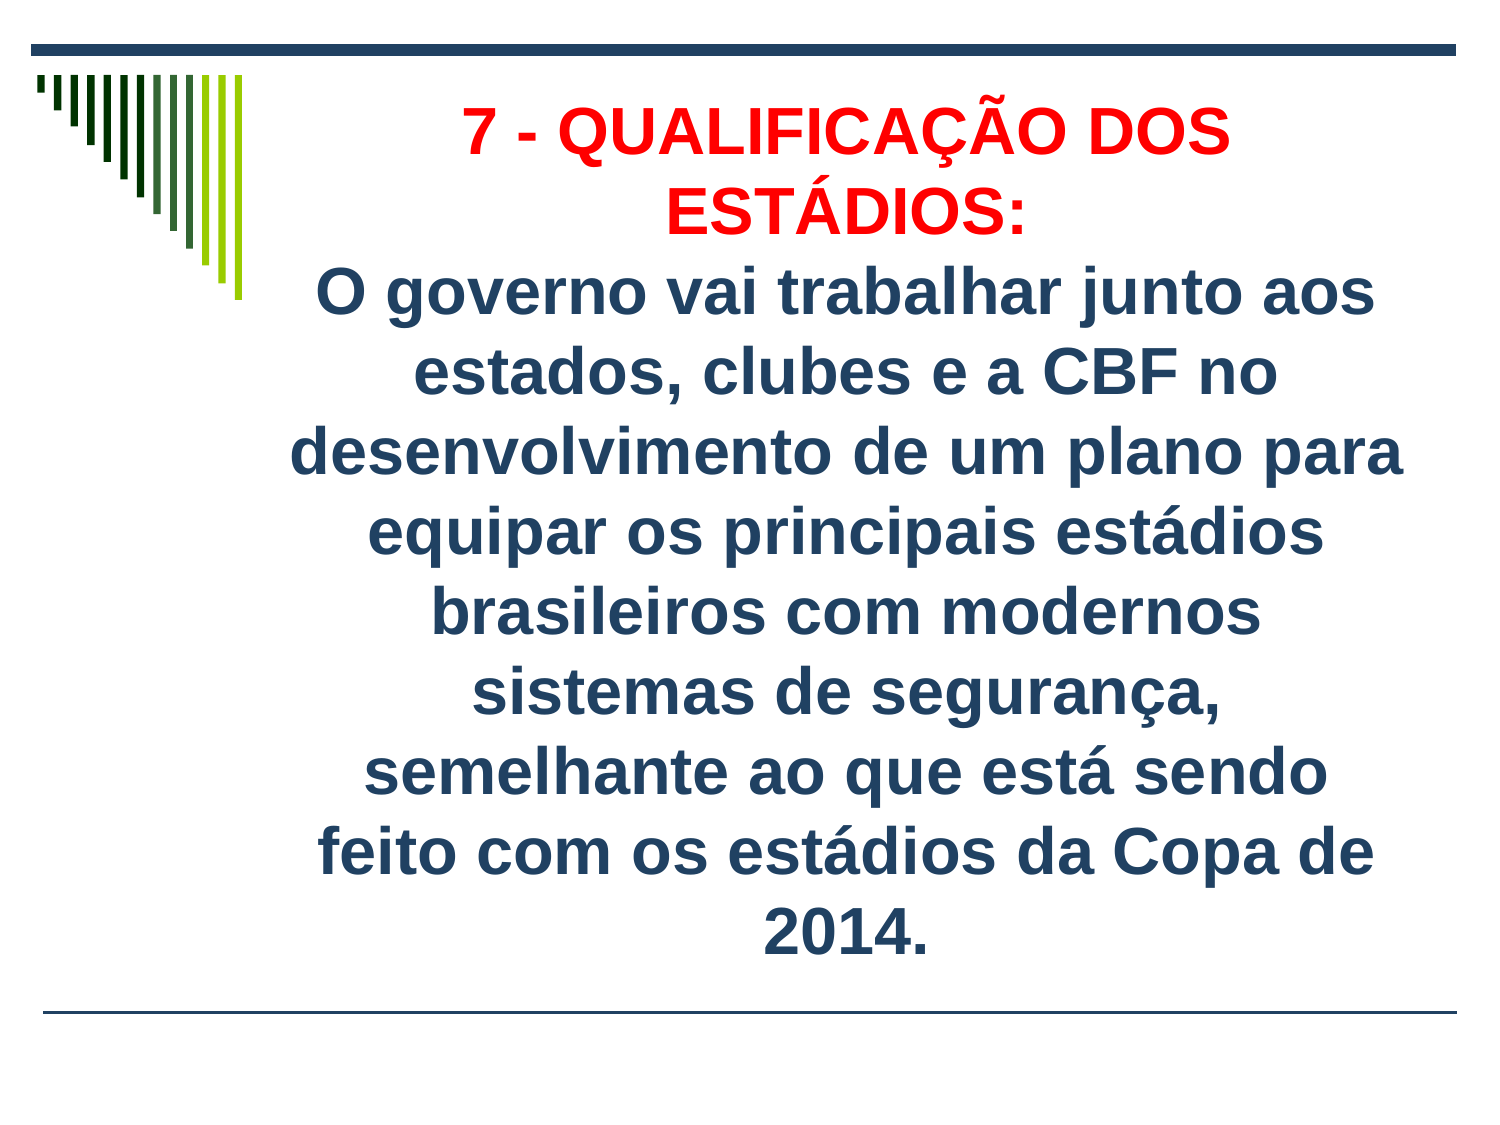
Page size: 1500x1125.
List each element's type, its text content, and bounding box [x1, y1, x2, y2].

title 7 - QUALIFICAÇÃO DOS ESTÁDIOS: O governo vai trabalhar junto aos estados, clubes e a CBF no desenvolvimento de um plano para equipar os principais estádios brasileiros com modernos sistemas de segurança, semelhante ao que está sendo feito com os estádios da Copa de 2014. [274, 75, 1425, 981]
